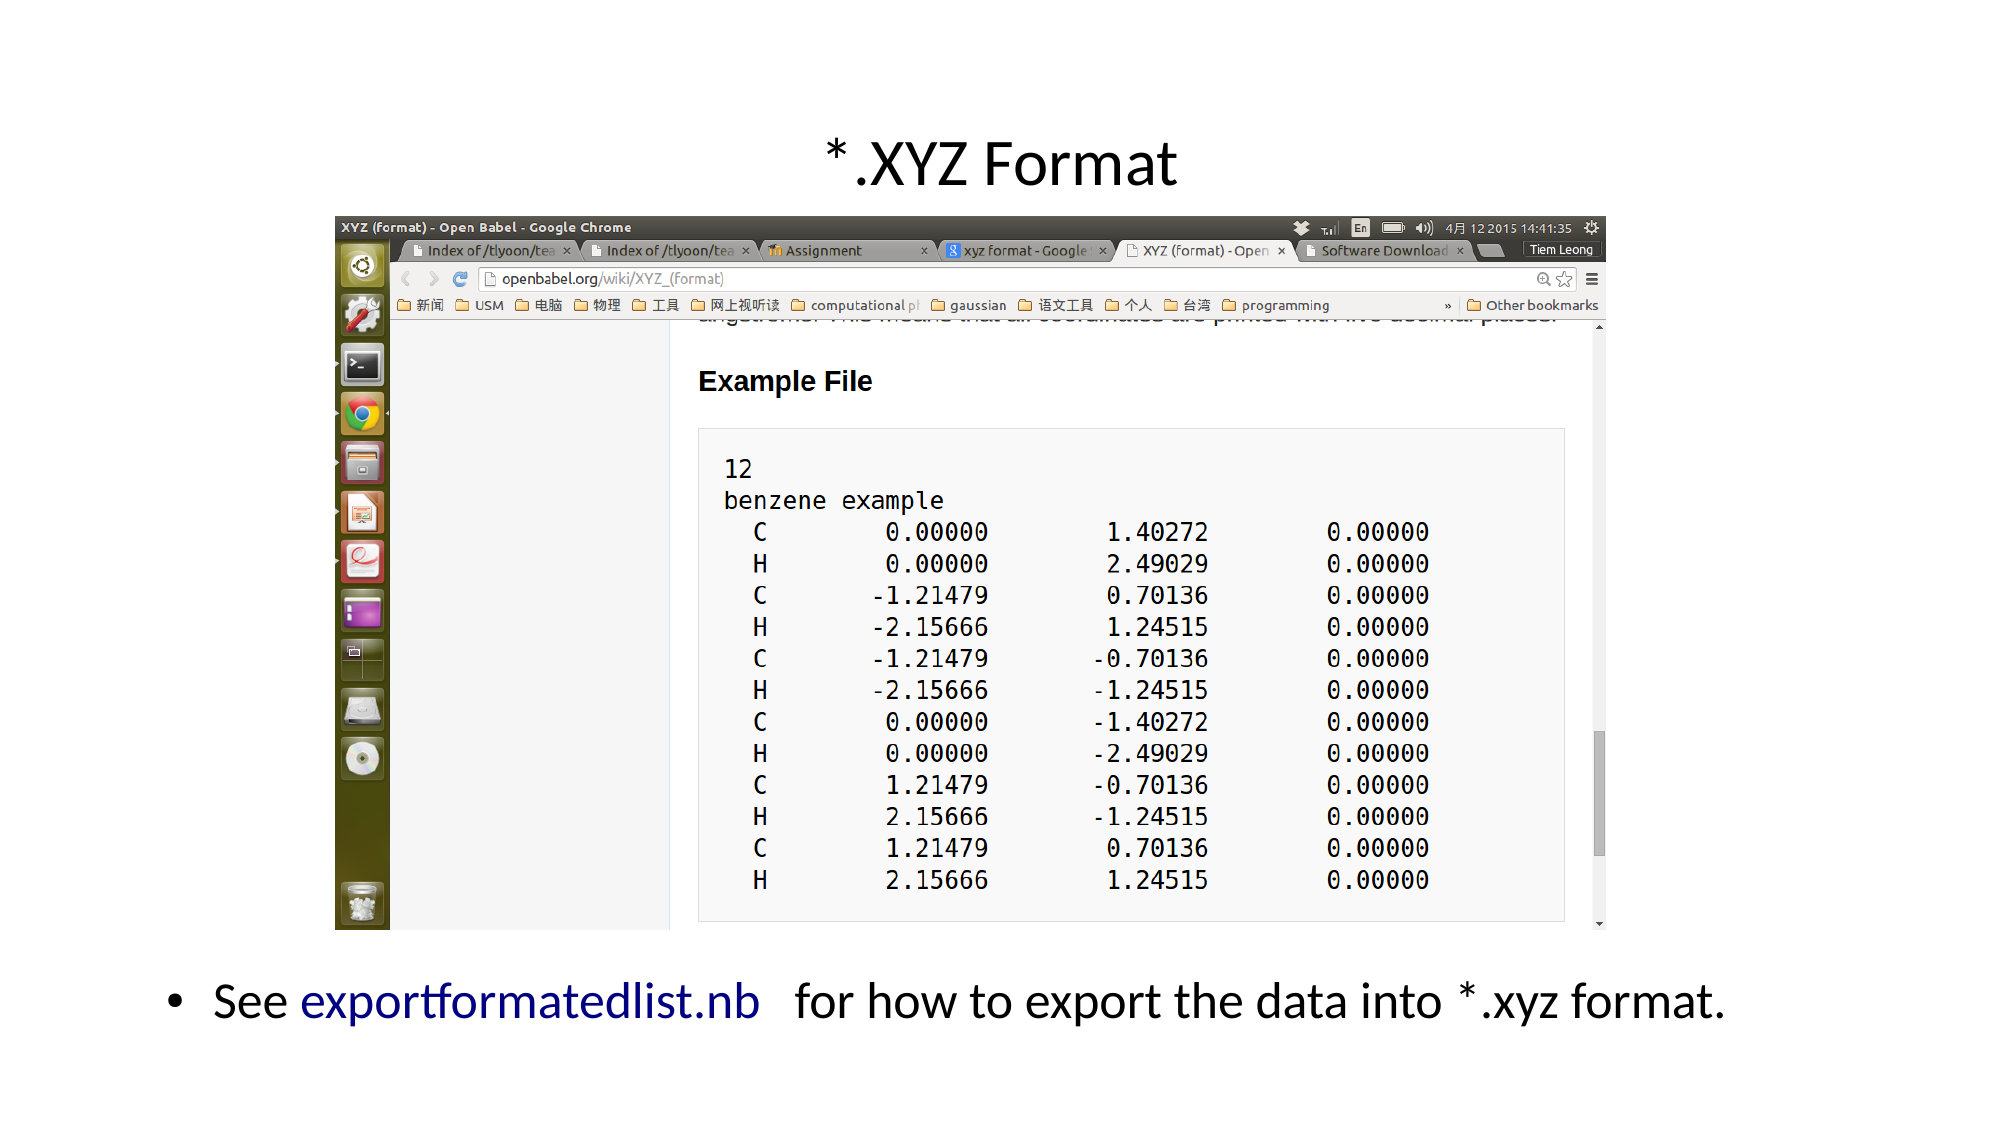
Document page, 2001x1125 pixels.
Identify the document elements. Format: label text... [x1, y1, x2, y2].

list See exportformatedlist.nb for how to export the data into *.xyz format. [150, 981, 1875, 1066]
title *.XYZ Format [137, 59, 1863, 278]
picture [335, 278, 1606, 931]
